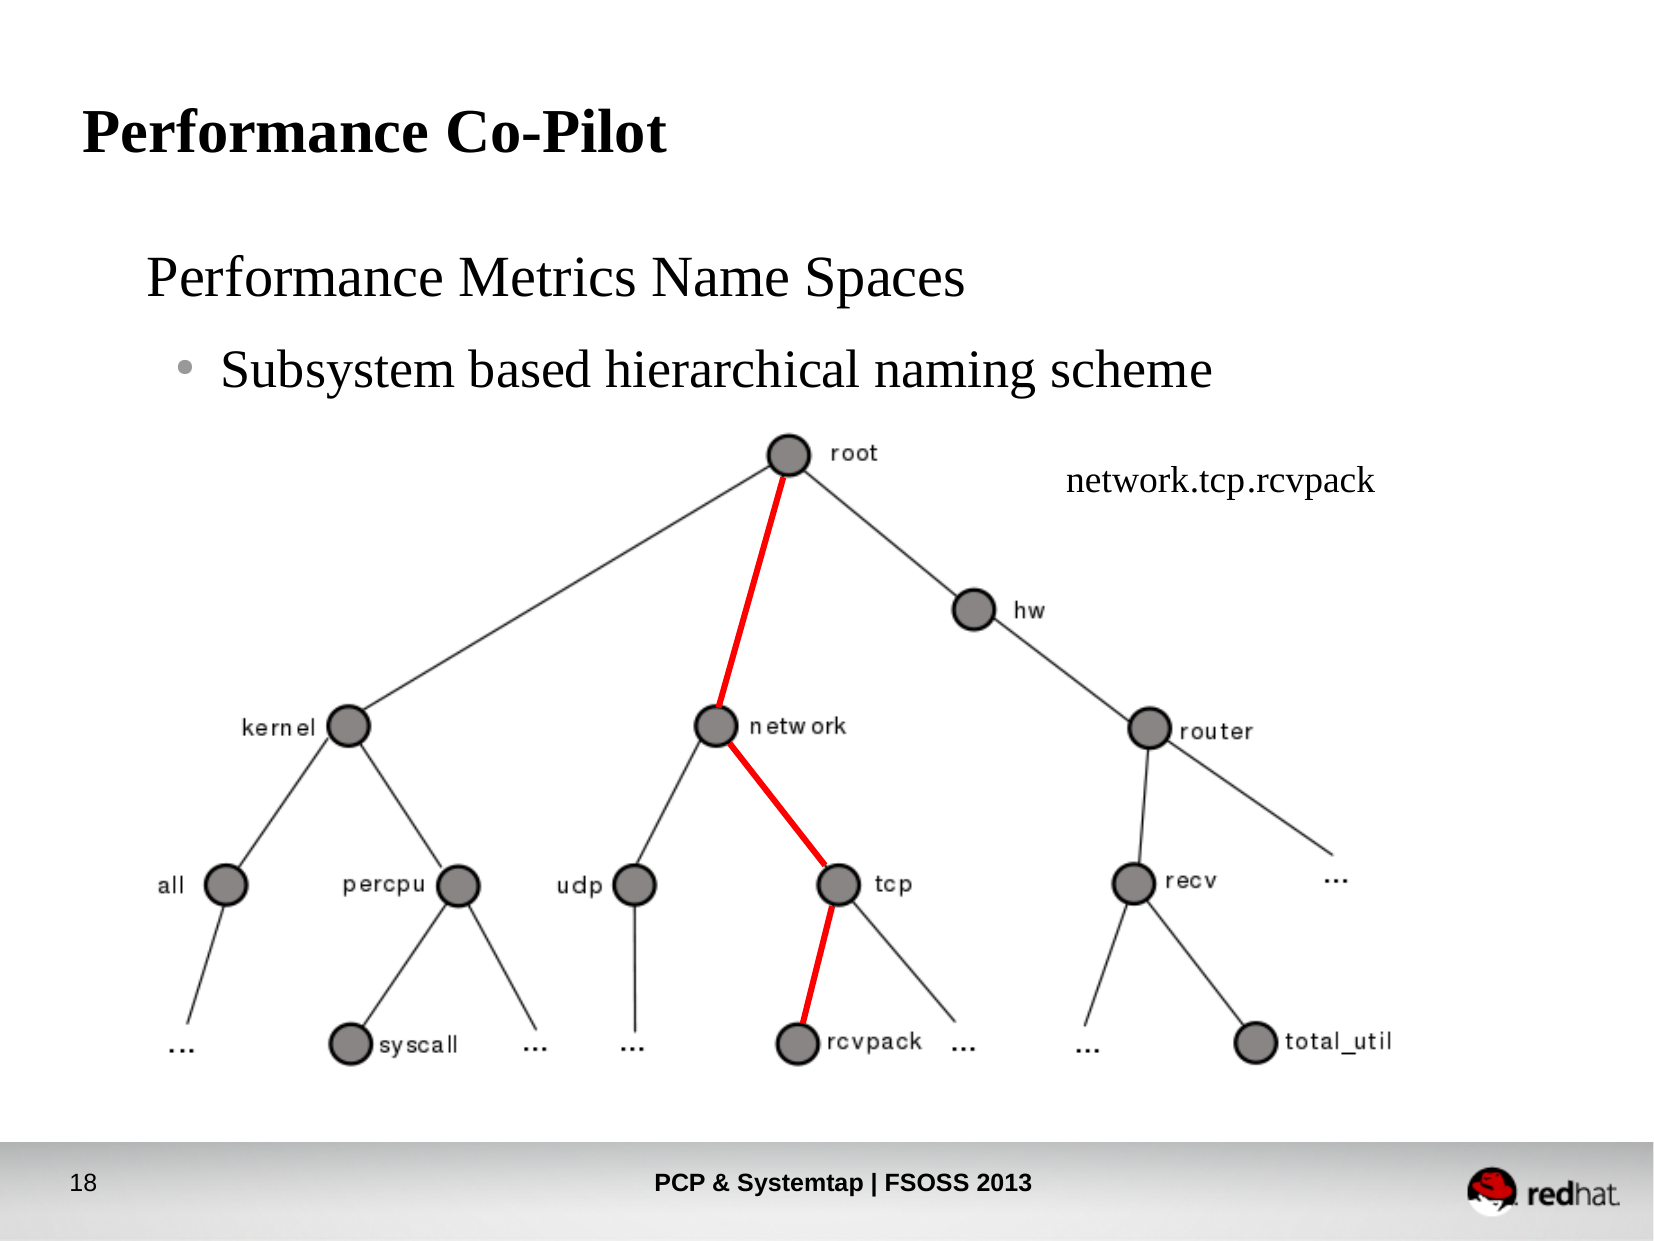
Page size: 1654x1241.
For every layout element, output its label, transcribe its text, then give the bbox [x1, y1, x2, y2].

picture [37, 412, 1538, 1088]
title Performance Co-Pilot [82, 37, 1571, 226]
text_box .rcvpack [1050, 450, 1392, 510]
list Performance Metrics Name Spaces Subsystem based hierarchical naming scheme [86, 244, 1576, 1039]
picture [0, 1142, 1654, 1241]
